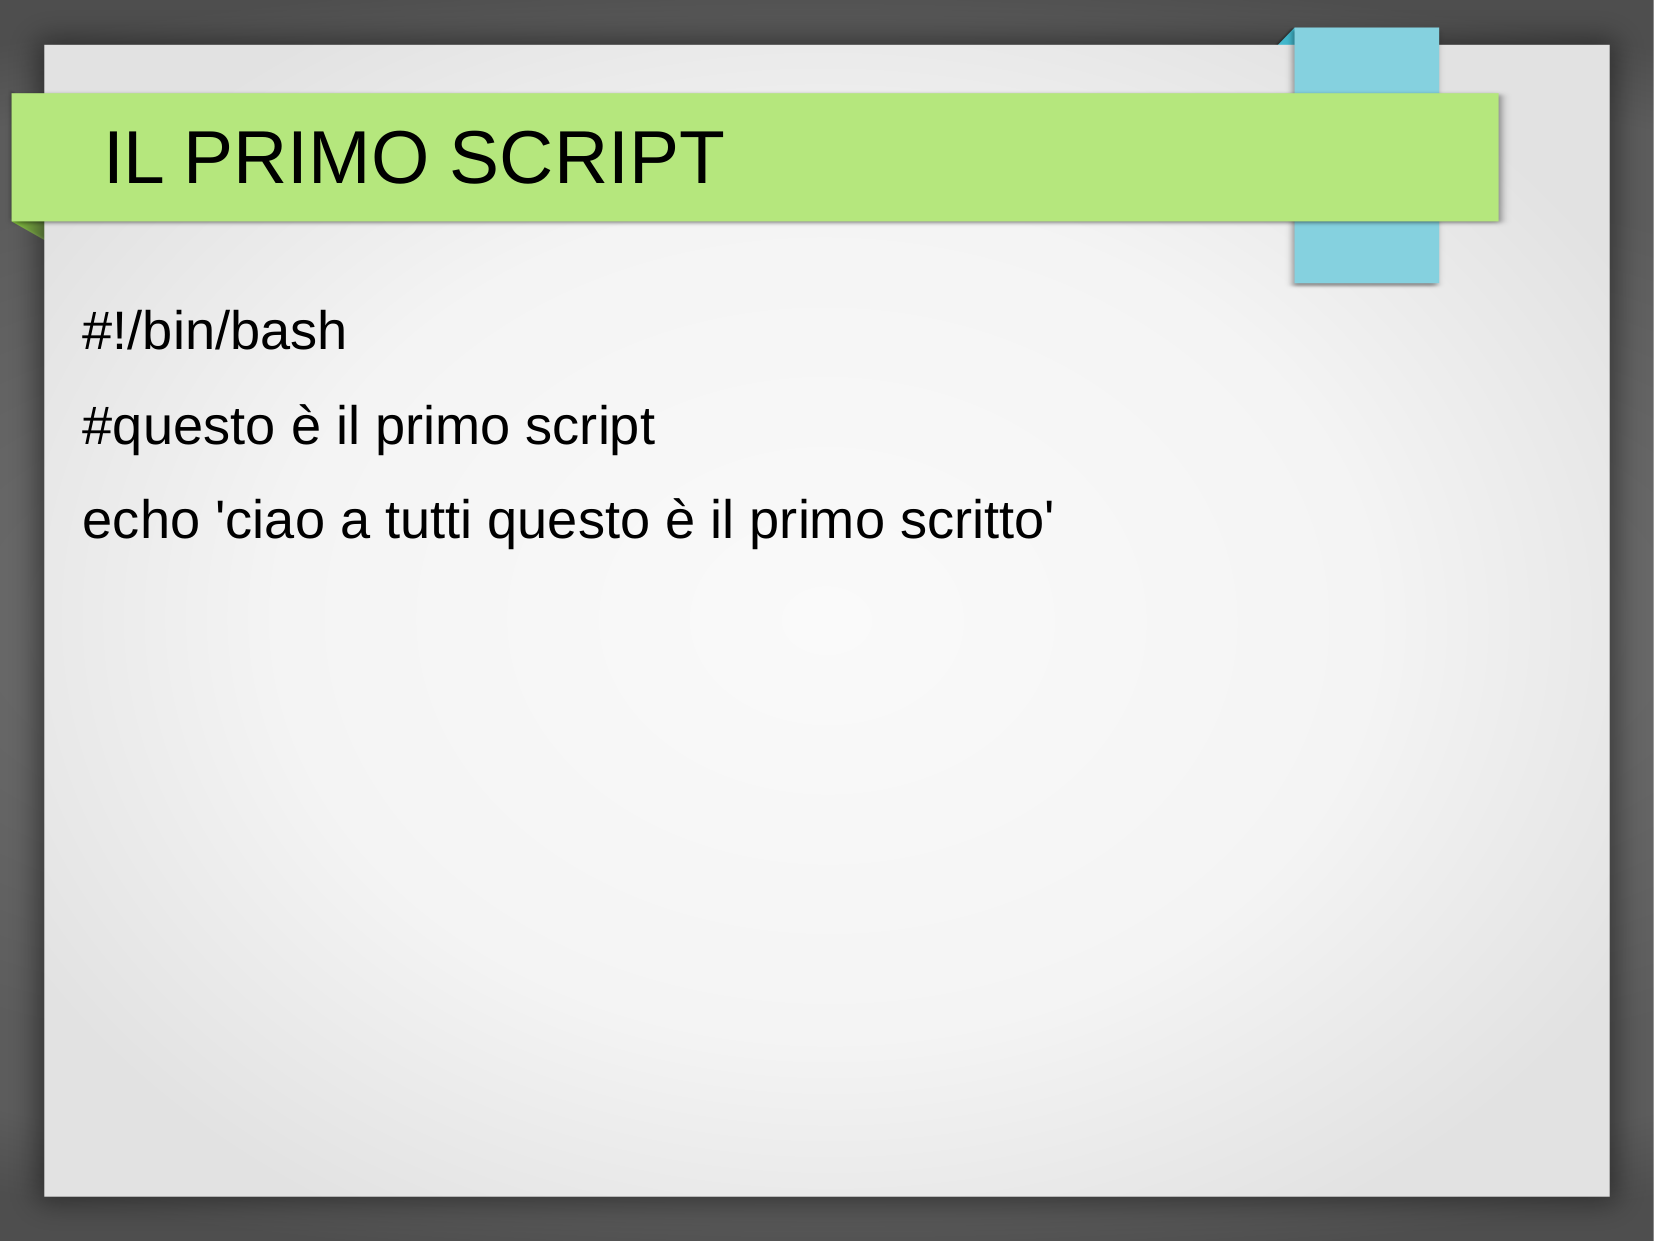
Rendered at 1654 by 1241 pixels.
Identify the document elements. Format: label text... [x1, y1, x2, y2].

title IL PRIMO SCRIPT [82, 94, 1264, 213]
list #!/bin/bash #questo è il primo script echo 'ciao a tutti questo è il primo scritto' [82, 295, 1571, 1015]
picture [0, 0, 1654, 1241]
